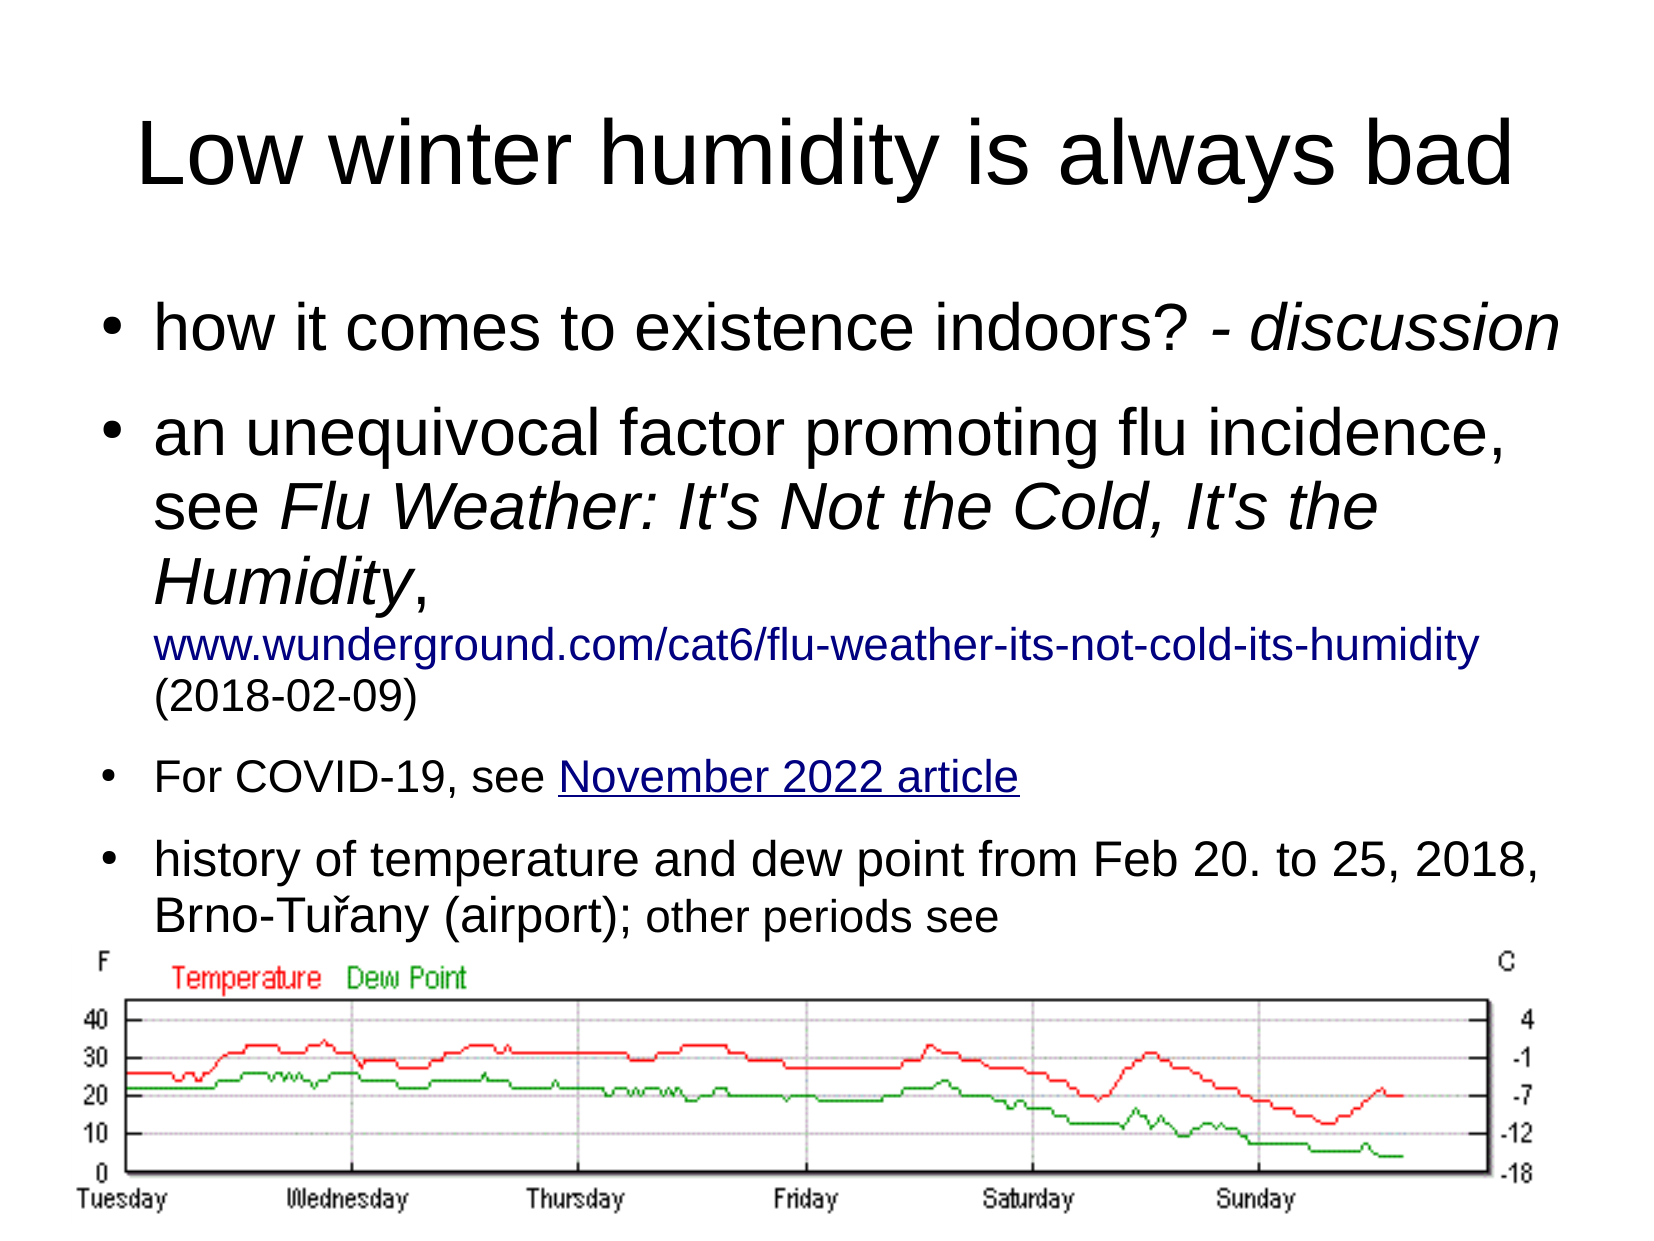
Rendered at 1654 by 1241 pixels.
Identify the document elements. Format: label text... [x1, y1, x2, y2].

title Low winter humidity is always bad [82, 49, 1571, 257]
picture [70, 944, 1560, 1224]
list how it comes to existence indoors? - discussion an unequivocal factor promoting flu incidence, see Flu Weather: It's Not the Cold, It's the Humidity,www.wunderground.com/cat6/flu-weather-its-not-cold-its-humidity (2018-02-09) For COVID-19, see November 2022 article history of temperature and dew point from Feb 20. to 25, 2018, Brno-Tuřany (airport); other periods see www.wunderground.com/cat6 and its history link [82, 290, 1571, 1109]
